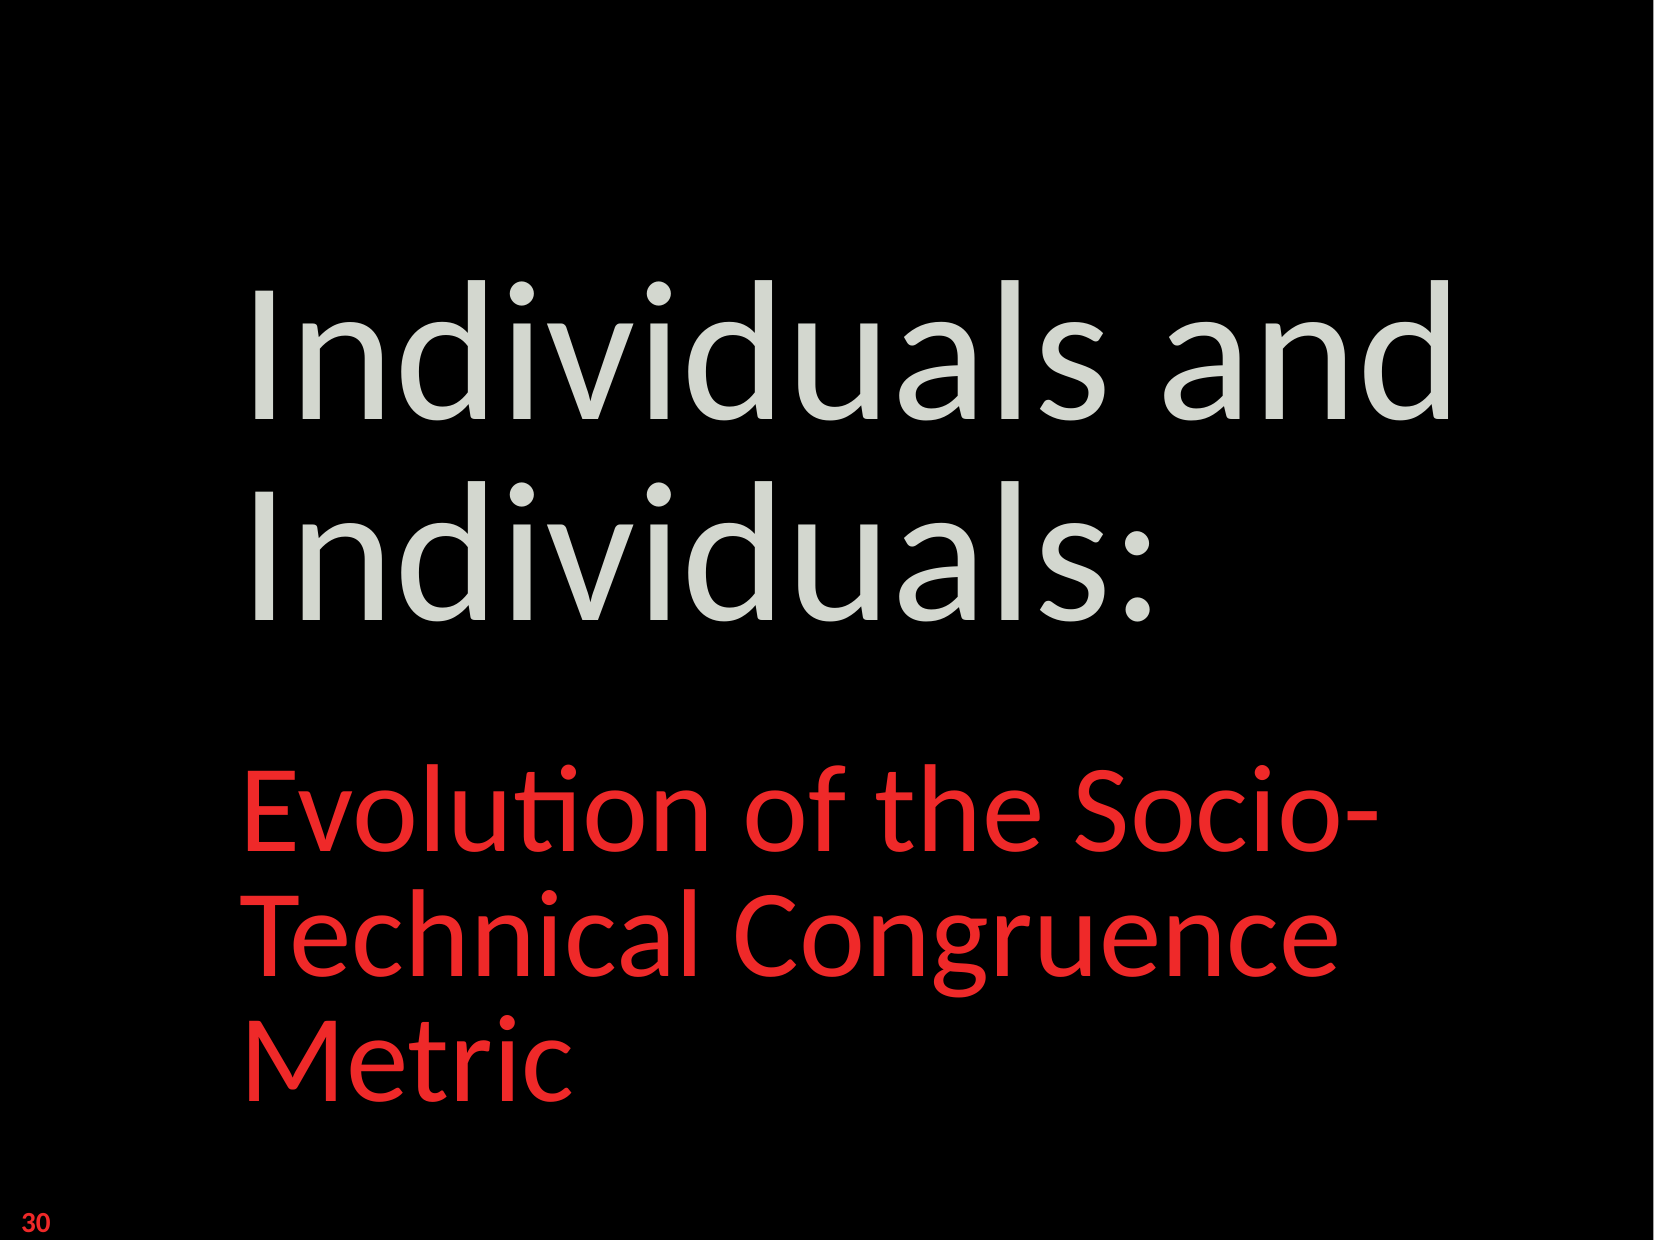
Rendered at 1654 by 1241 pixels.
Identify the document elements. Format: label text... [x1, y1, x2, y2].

text_box Evolution of the Socio-Technical Congruence Metric [225, 750, 1613, 1223]
text_box Individuals and Individuals: [225, 262, 1501, 750]
